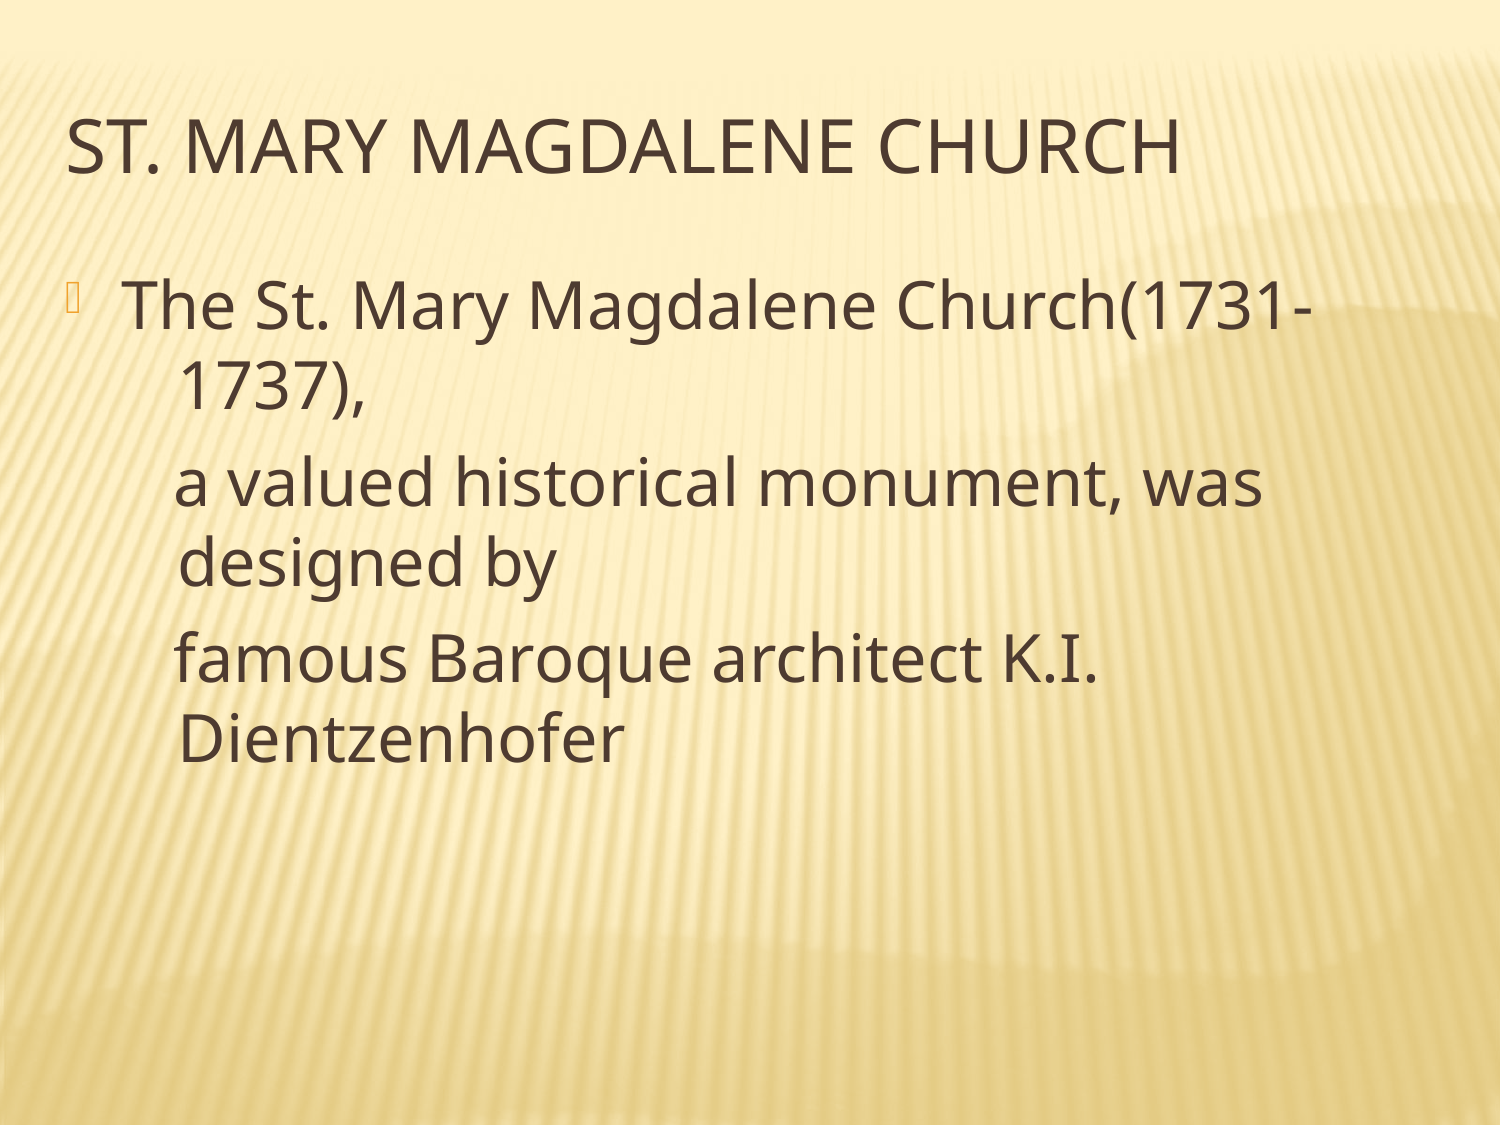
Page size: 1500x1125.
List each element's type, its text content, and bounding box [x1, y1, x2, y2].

title ST. MARY MAGDALENE CHURCH [50, 75, 1476, 213]
list The St. Mary Magdalene Church(1731-1737), a valued historical monument, was designed by famous Baroque architect K.I. Dientzenhofer [50, 254, 1476, 998]
